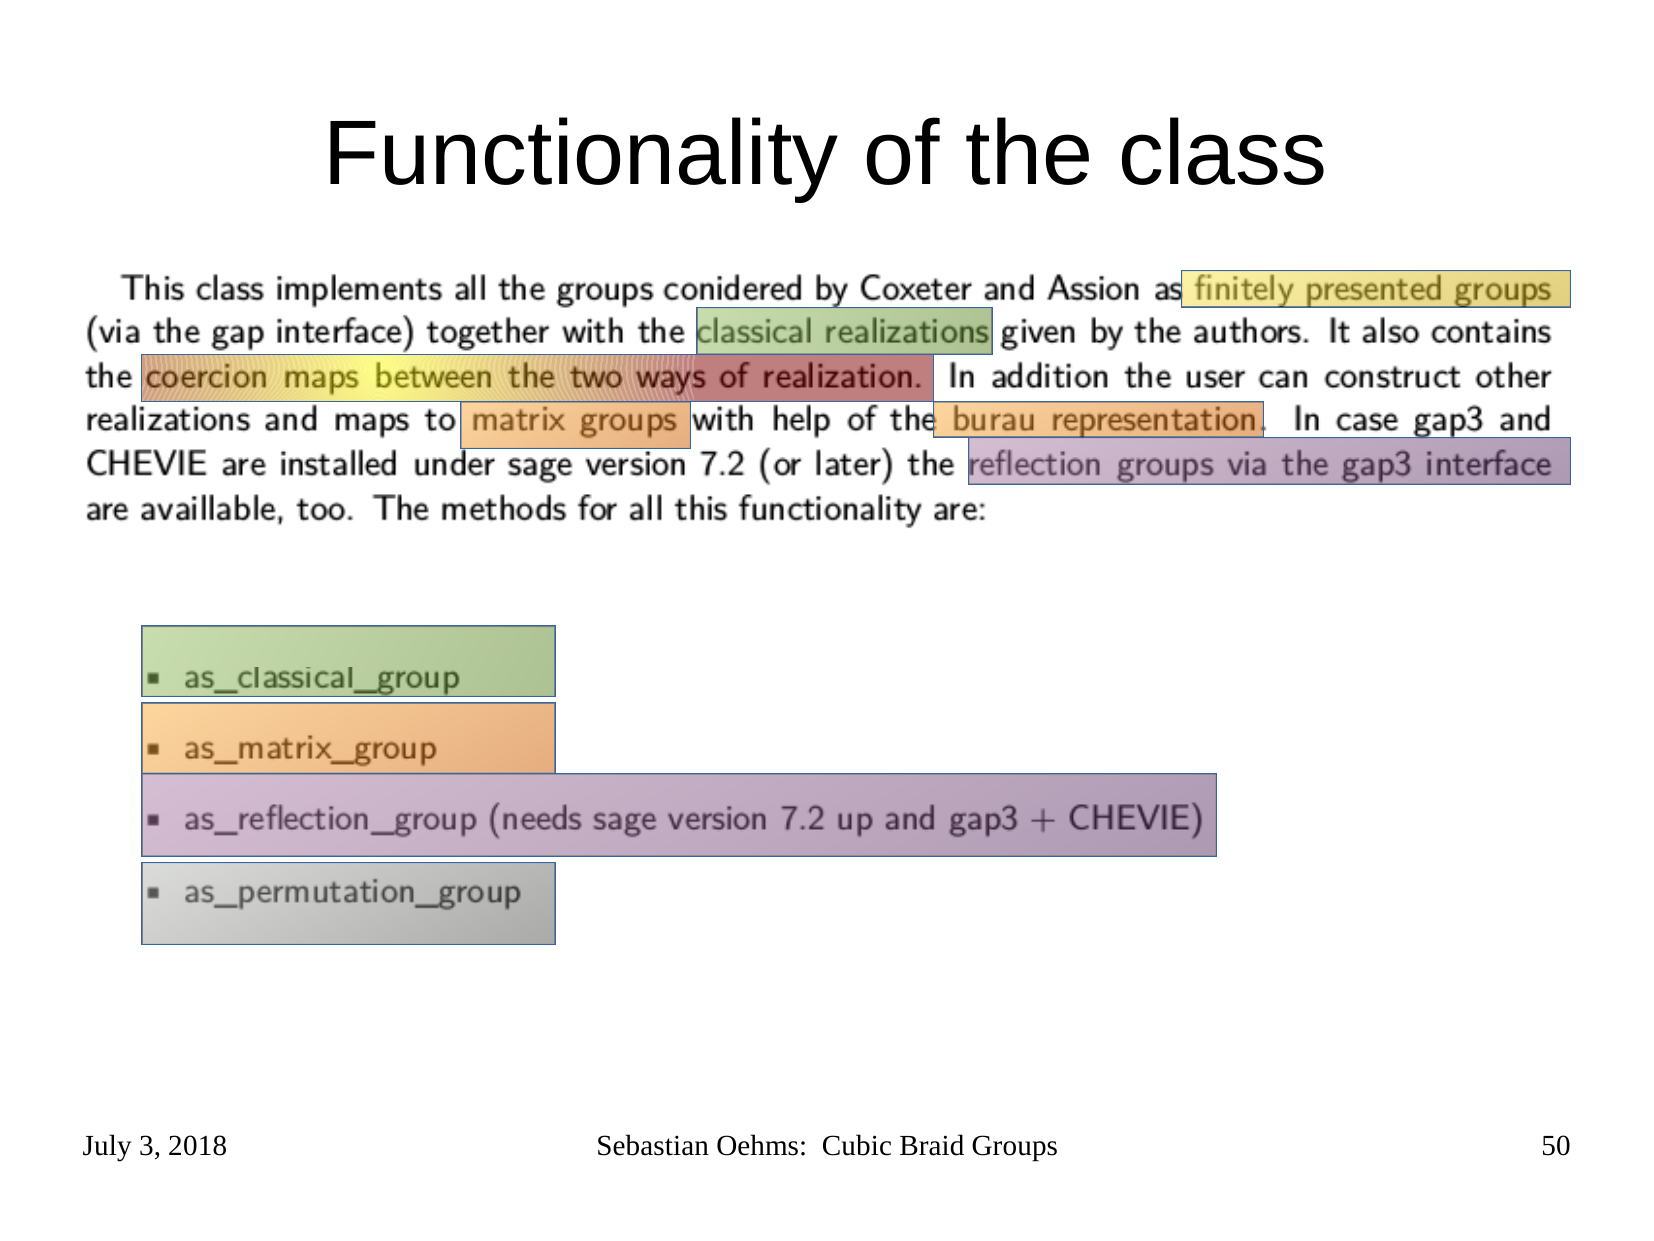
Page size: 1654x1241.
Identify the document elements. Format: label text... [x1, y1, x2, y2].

picture [98, 667, 1560, 916]
picture [82, 269, 1571, 532]
text_box [141, 307, 1571, 485]
title Functionality of the class [82, 49, 1571, 257]
text_box [141, 702, 1217, 857]
text_box [141, 862, 556, 945]
text_box [1181, 270, 1571, 308]
text_box [141, 625, 556, 697]
